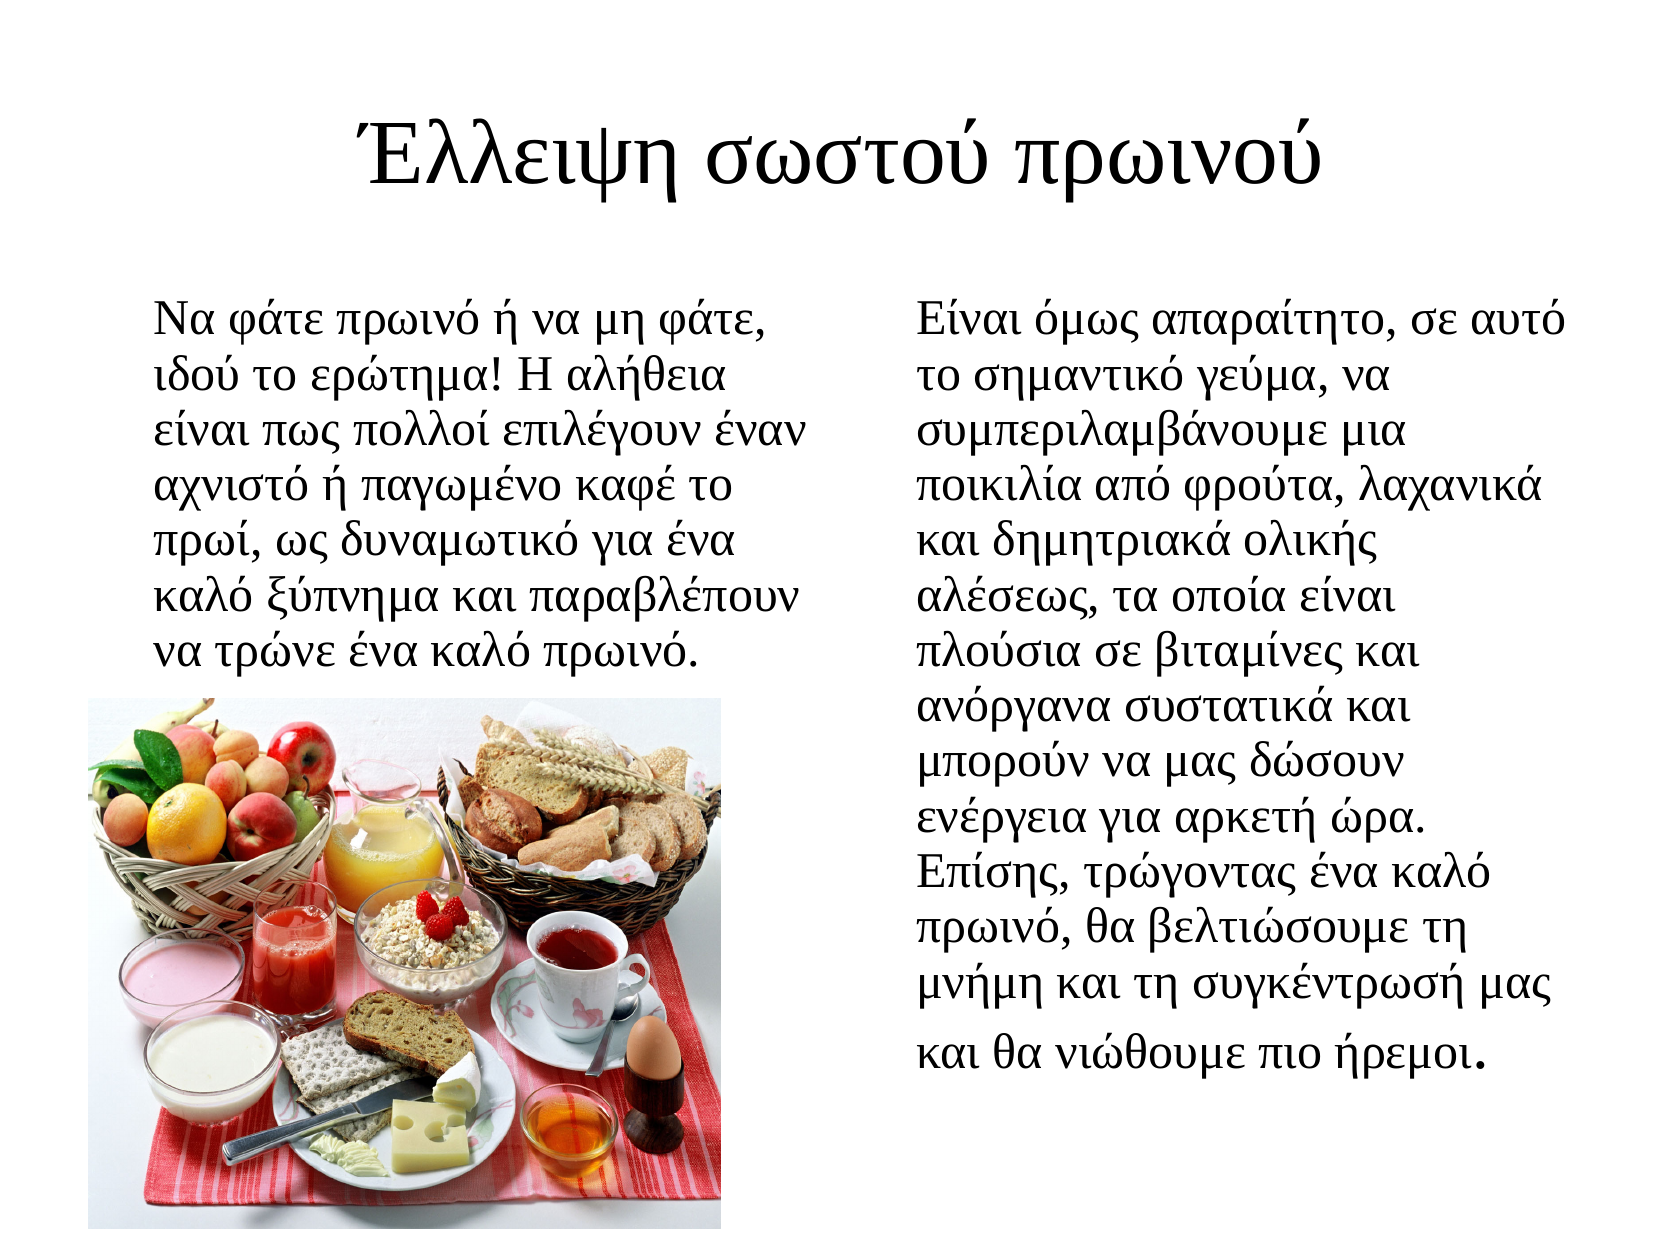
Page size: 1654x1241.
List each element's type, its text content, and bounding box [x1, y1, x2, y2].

picture [88, 698, 721, 1229]
list Να φάτε πρωινό ή να μη φάτε, ιδού το ερώτημα! Η αλήθεια είναι πως πολλοί επιλέγουν έναν αχνιστό ή παγωμένο καφέ το πρωί, ως δυναμωτικό για ένα καλό ξύπνημα και παραβλέπουν να τρώνε ένα καλό πρωινό. [82, 290, 809, 1010]
list Είναι όμως απαραίτητο, σε αυτό το σημαντικό γεύμα, να συμπεριλαμβάνουμε μια ποικιλία από φρούτα, λαχανικά και δημητριακά ολικής αλέσεως, τα οποία είναι πλούσια σε βιταμίνες και ανόργανα συστατικά και μπορούν να μας δώσουν ενέργεια για αρκετή ώρα. Επίσης, τρώγοντας ένα καλό πρωινό, θα βελτιώσουμε τη μνήμη και τη συγκέντρωσή μας και θα νιώθουμε πιο ήρεμοι. [845, 290, 1572, 1010]
title Έλλειψη σωστού πρωινού [82, 49, 1571, 257]
